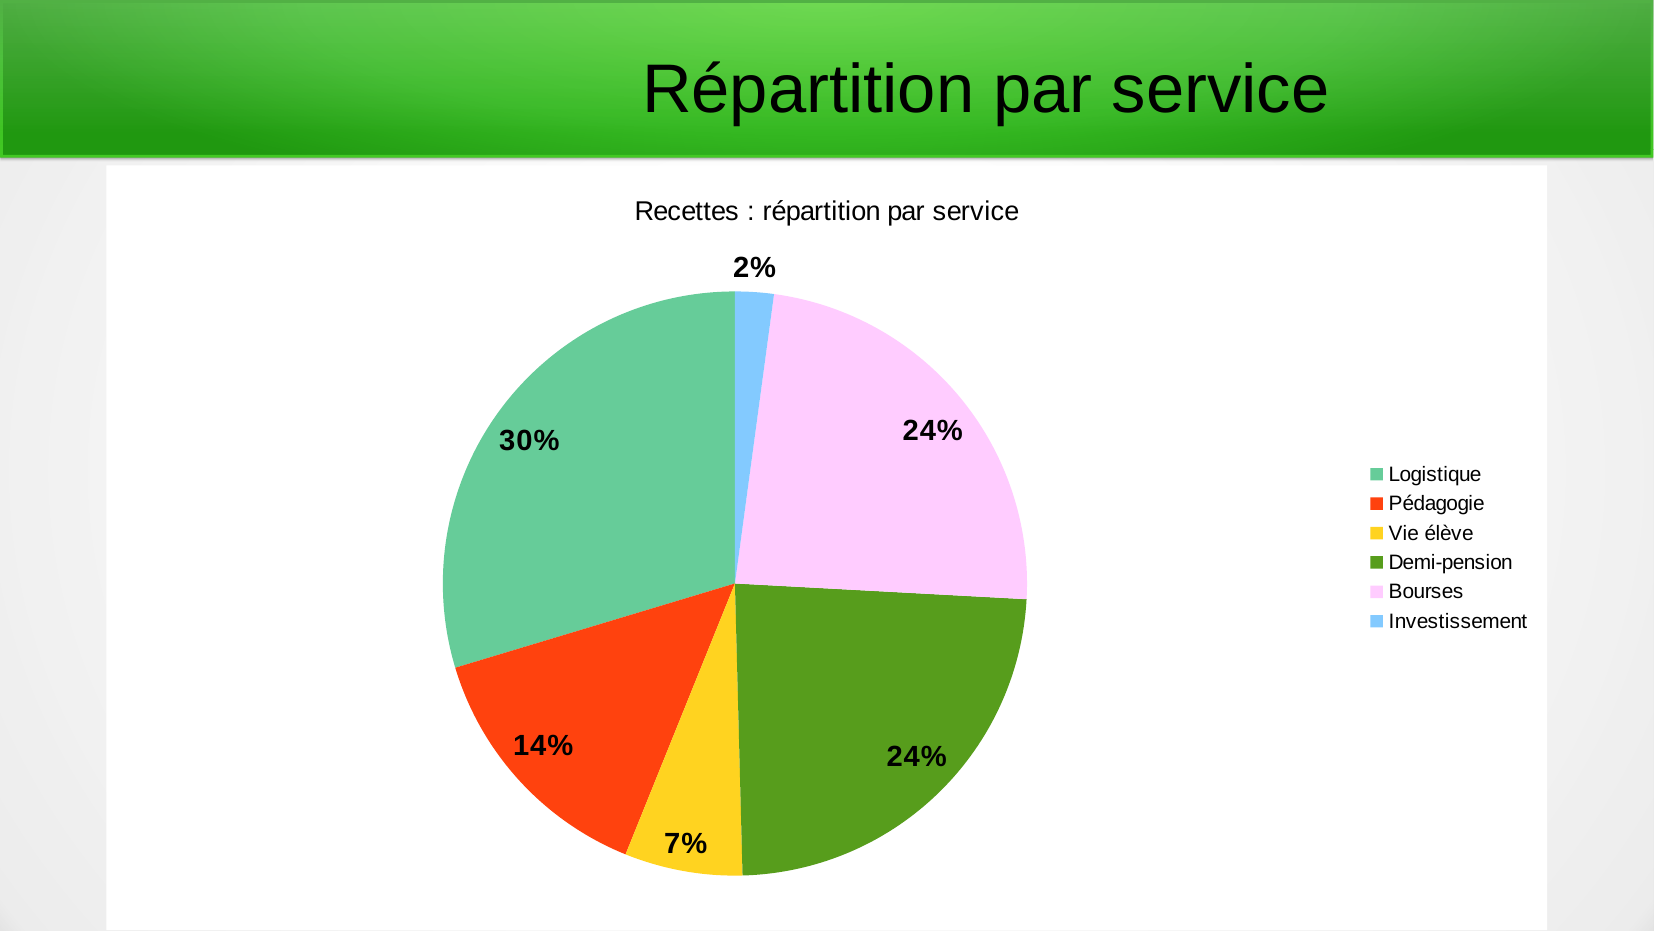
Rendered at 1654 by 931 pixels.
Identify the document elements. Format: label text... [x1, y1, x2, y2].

chart [106, 165, 1548, 931]
title Répartition par service [401, 35, 1571, 142]
